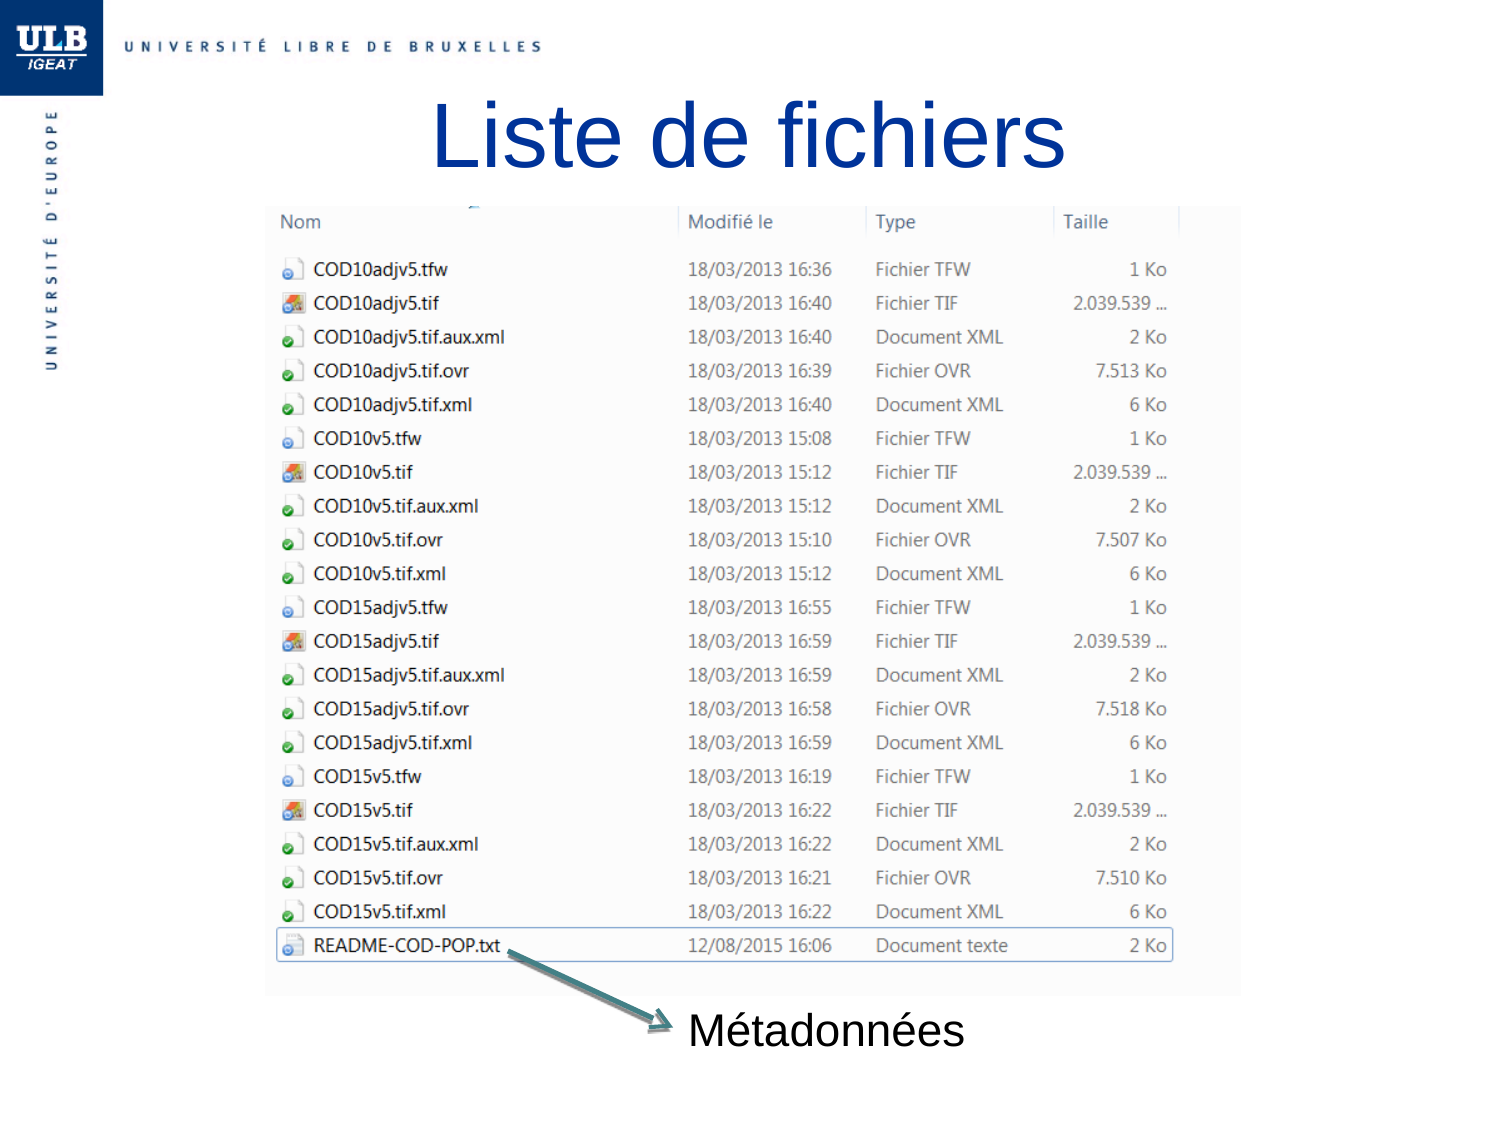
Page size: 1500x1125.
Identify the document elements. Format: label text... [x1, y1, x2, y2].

title Liste de fichiers [75, 21, 1425, 257]
picture [0, 0, 1500, 1125]
text_box Métadonnées [673, 993, 981, 1064]
